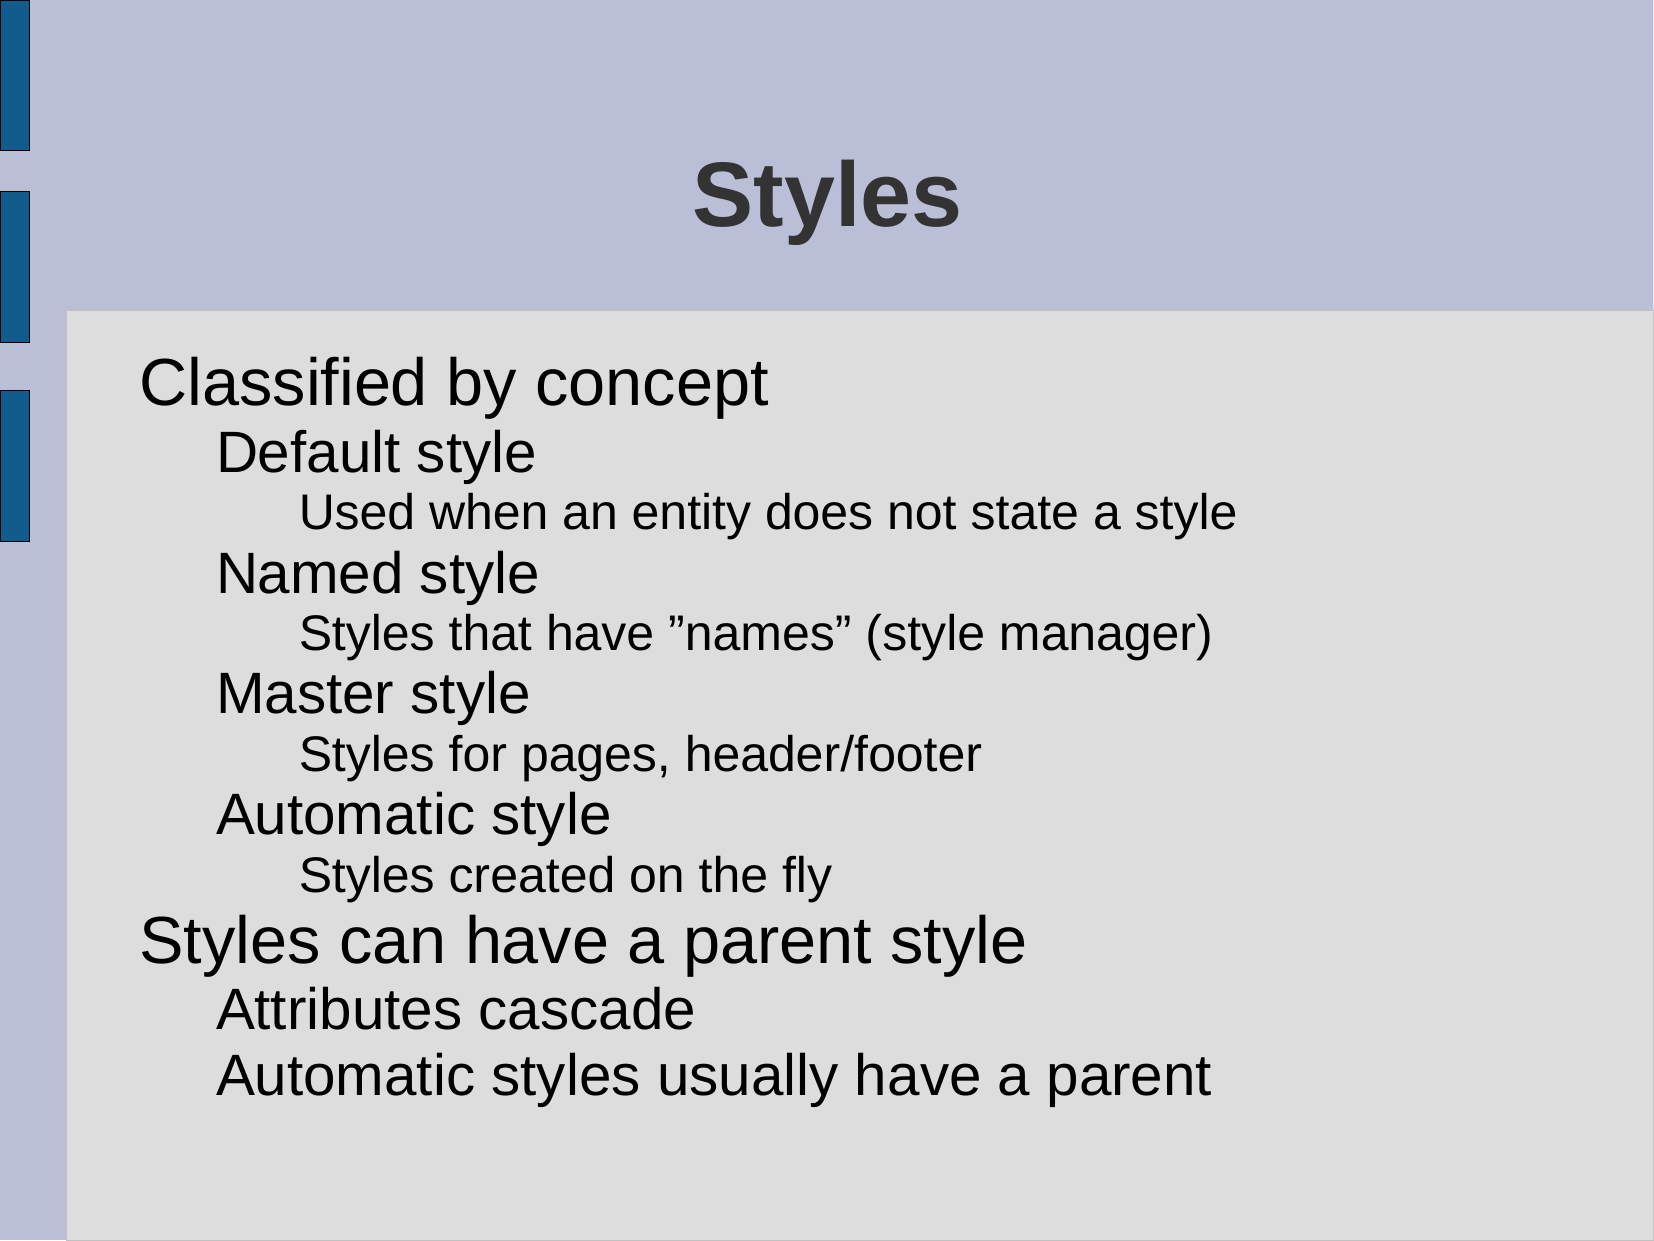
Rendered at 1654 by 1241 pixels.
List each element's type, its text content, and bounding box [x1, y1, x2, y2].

list Classified by concept Default style Used when an entity does not state a style Named style Styles that have ”names” (style manager) Master style Styles for pages, header/footer Automatic style Styles created on the fly Styles can have a parent style Attributes cascade Automatic styles usually have a parent [121, 344, 1534, 1112]
title Styles [121, 98, 1534, 291]
